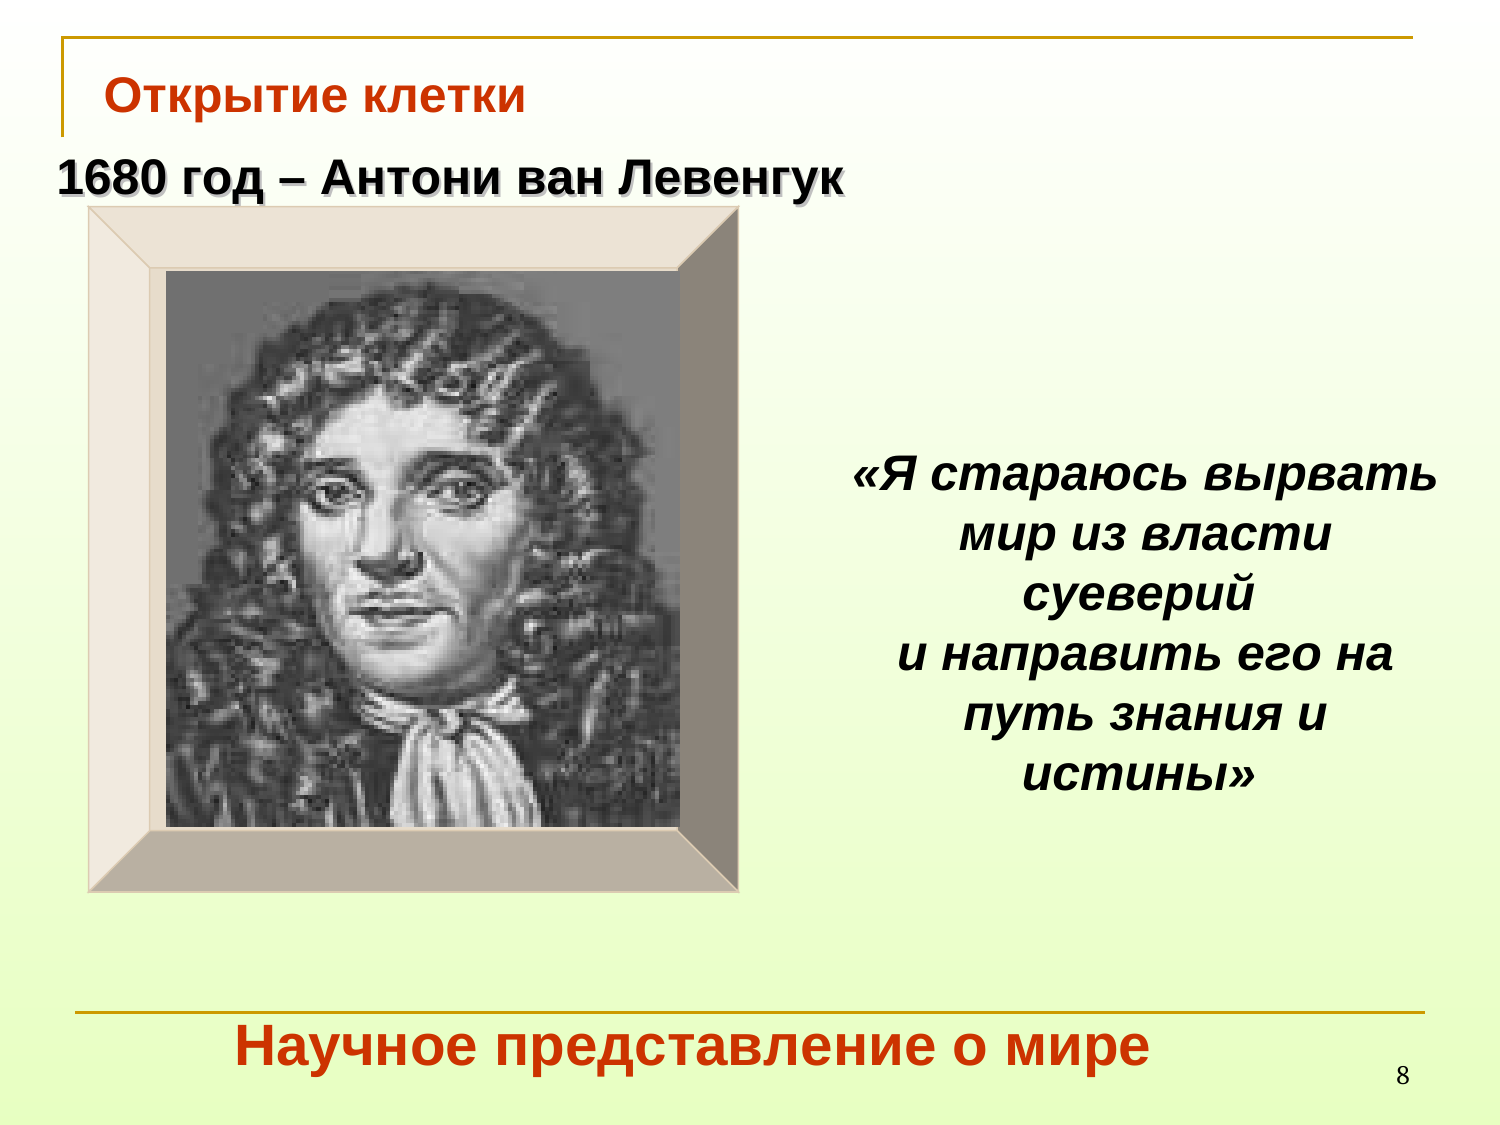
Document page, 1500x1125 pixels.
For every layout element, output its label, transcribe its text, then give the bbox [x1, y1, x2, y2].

text_box «Я стараюсь вырвать мир из власти суеверий и направить его на путь знания и истины» [832, 432, 1459, 808]
text_box 1680 год – Антони ван Левенгук [41, 137, 859, 213]
text_box Научное представление о мире [219, 999, 1184, 1085]
picture [166, 271, 680, 827]
text_box Открытие клетки [88, 54, 542, 131]
text_box [90, 206, 739, 892]
